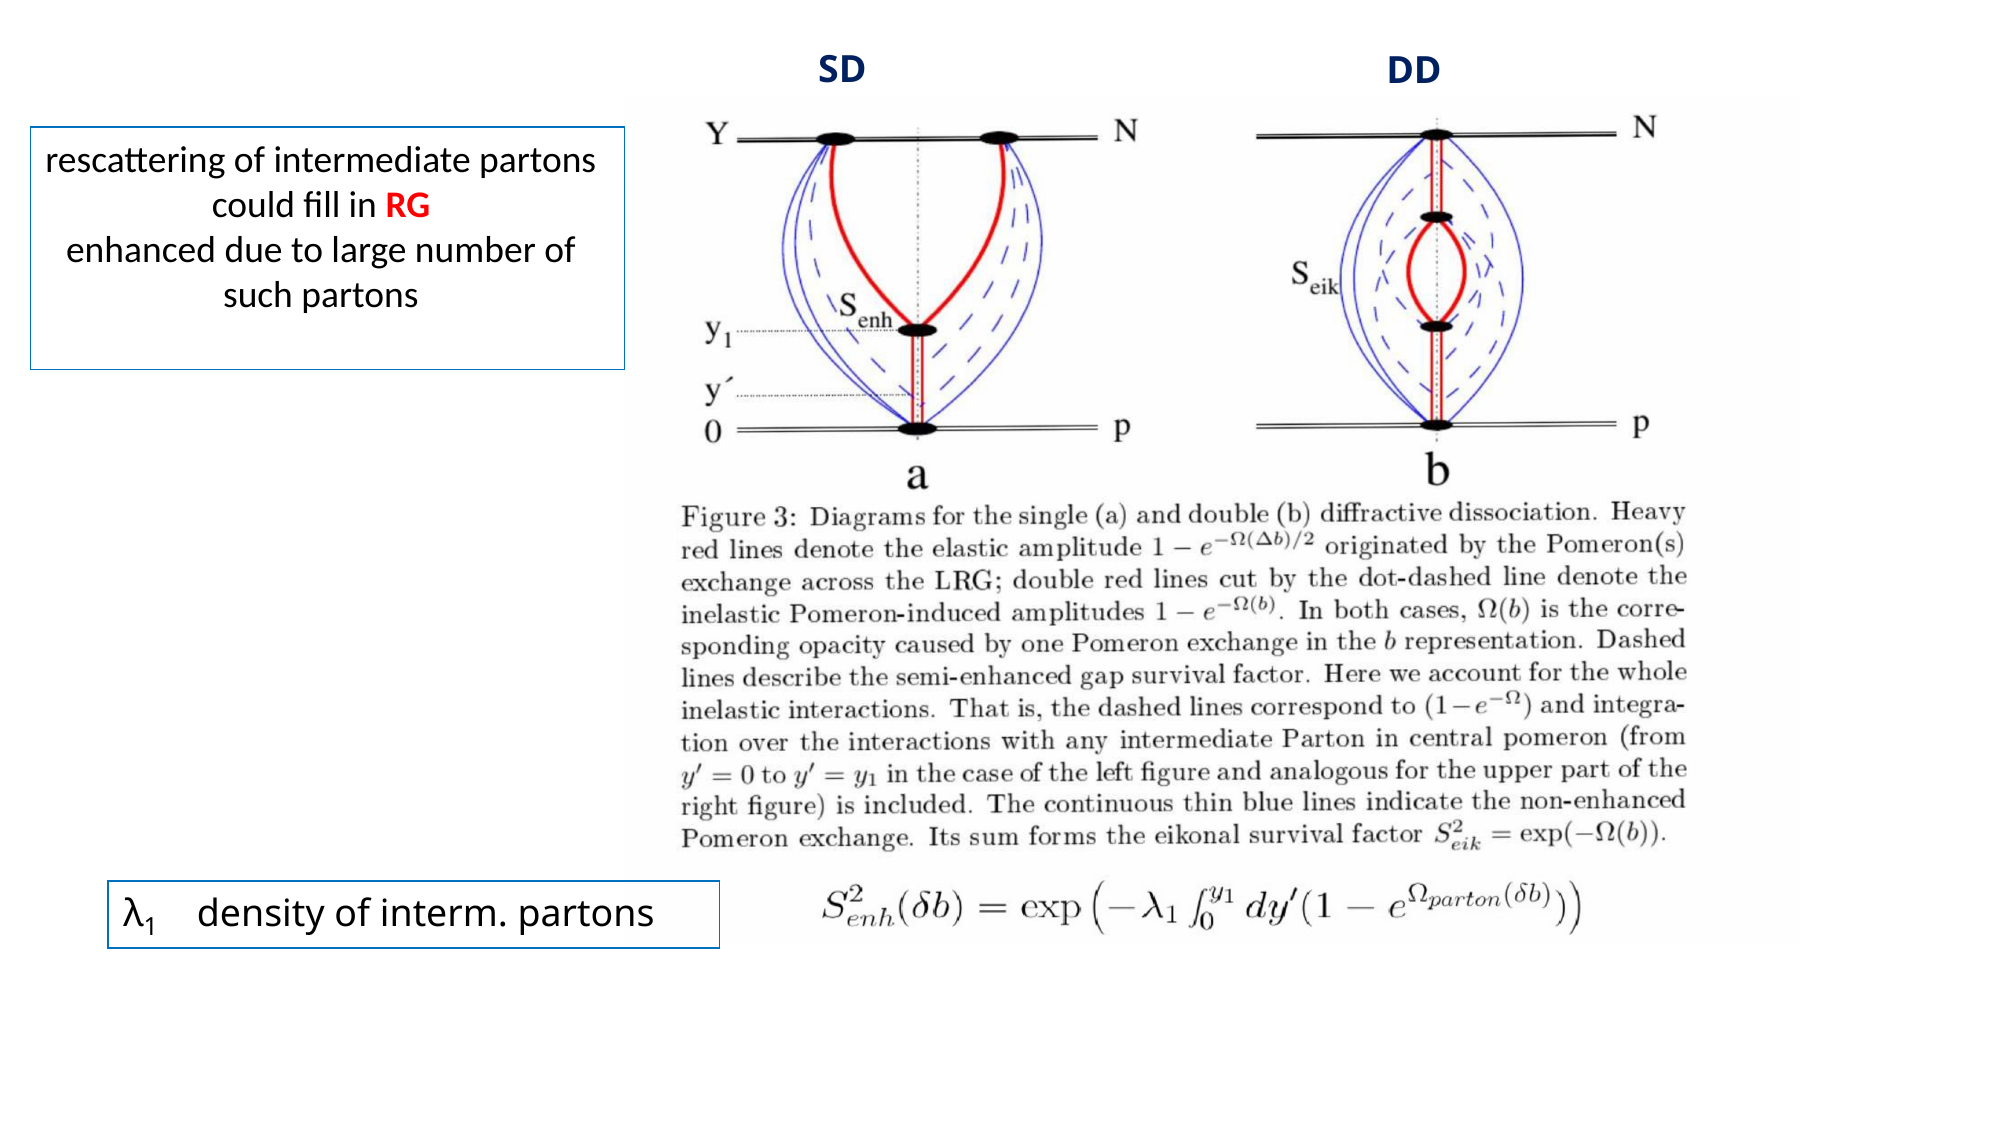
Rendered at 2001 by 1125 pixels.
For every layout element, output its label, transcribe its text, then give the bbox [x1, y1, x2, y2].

text_box rescattering of intermediate partons could fill in RG enhanced due to large number of such partons [30, 127, 625, 370]
text_box λ1 density of interm. partons [108, 880, 720, 942]
text_box DD [1371, 38, 1486, 99]
picture [624, 97, 1801, 943]
text_box SD [803, 37, 918, 99]
